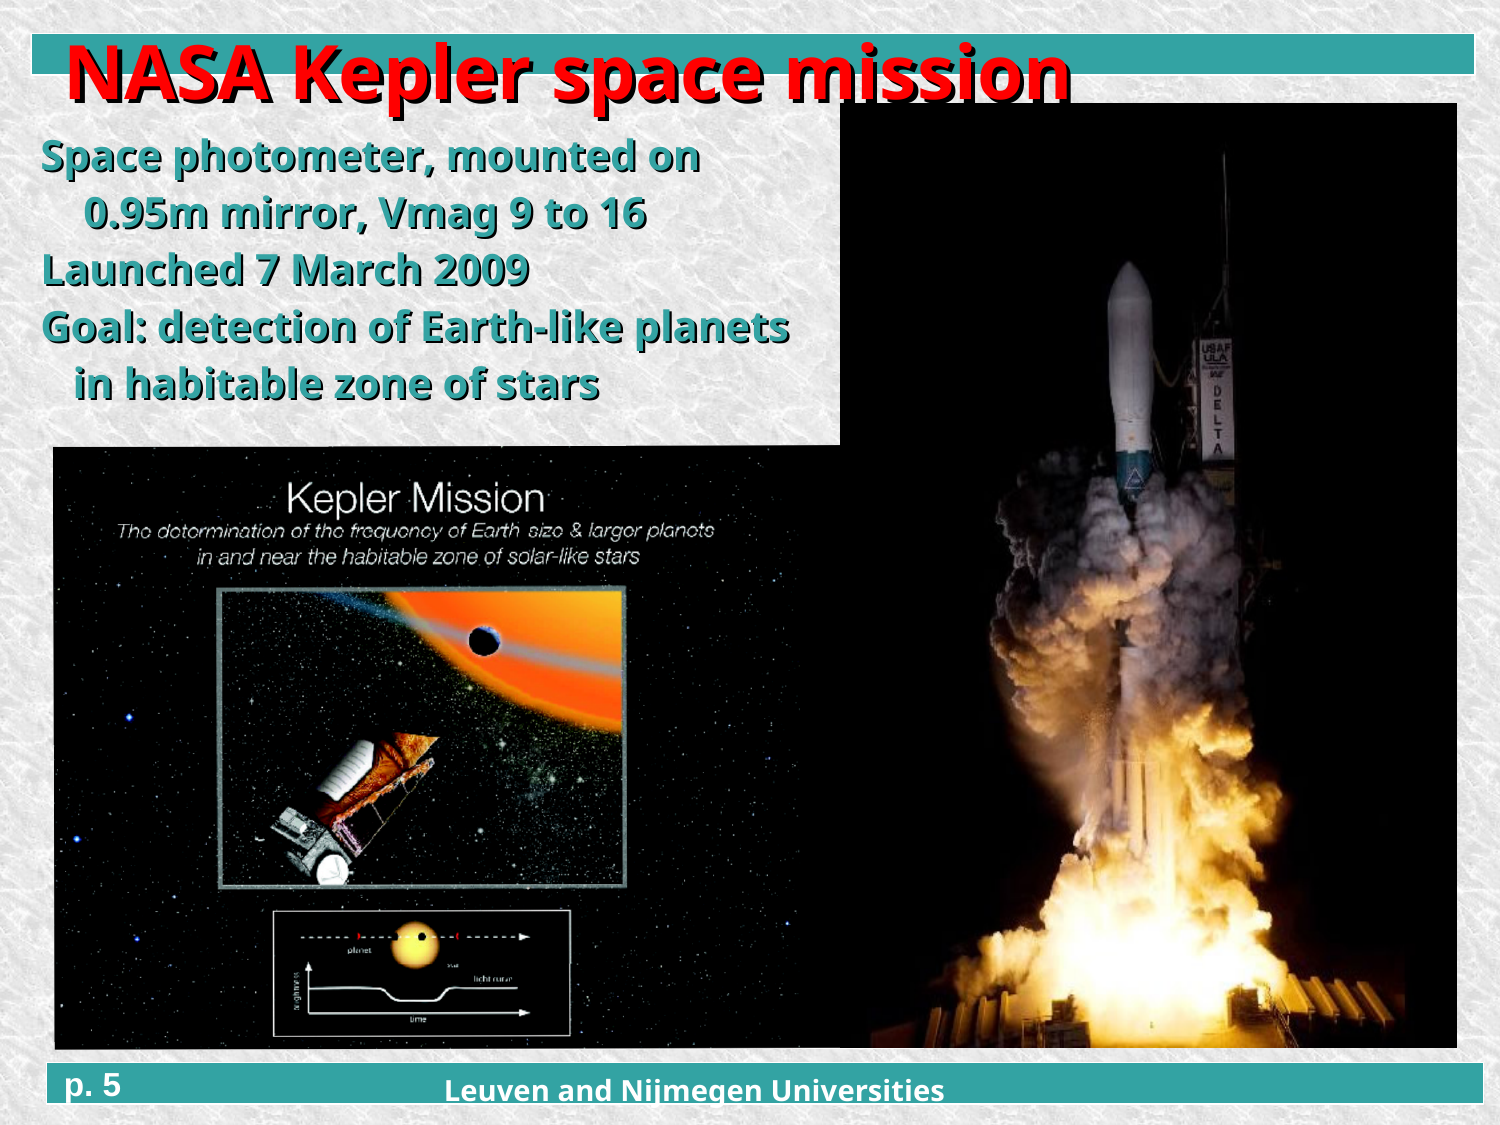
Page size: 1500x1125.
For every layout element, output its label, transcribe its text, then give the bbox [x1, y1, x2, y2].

title NASA Kepler space mission [64, 18, 1500, 123]
text_box Space photometer, mounted on 0.95m mirror, Vmag 9 to 16 Launched 7 March 2009 Goal: detection of Earth-like planets in habitable zone of stars [40, 125, 840, 566]
picture [0, 0, 1500, 1125]
